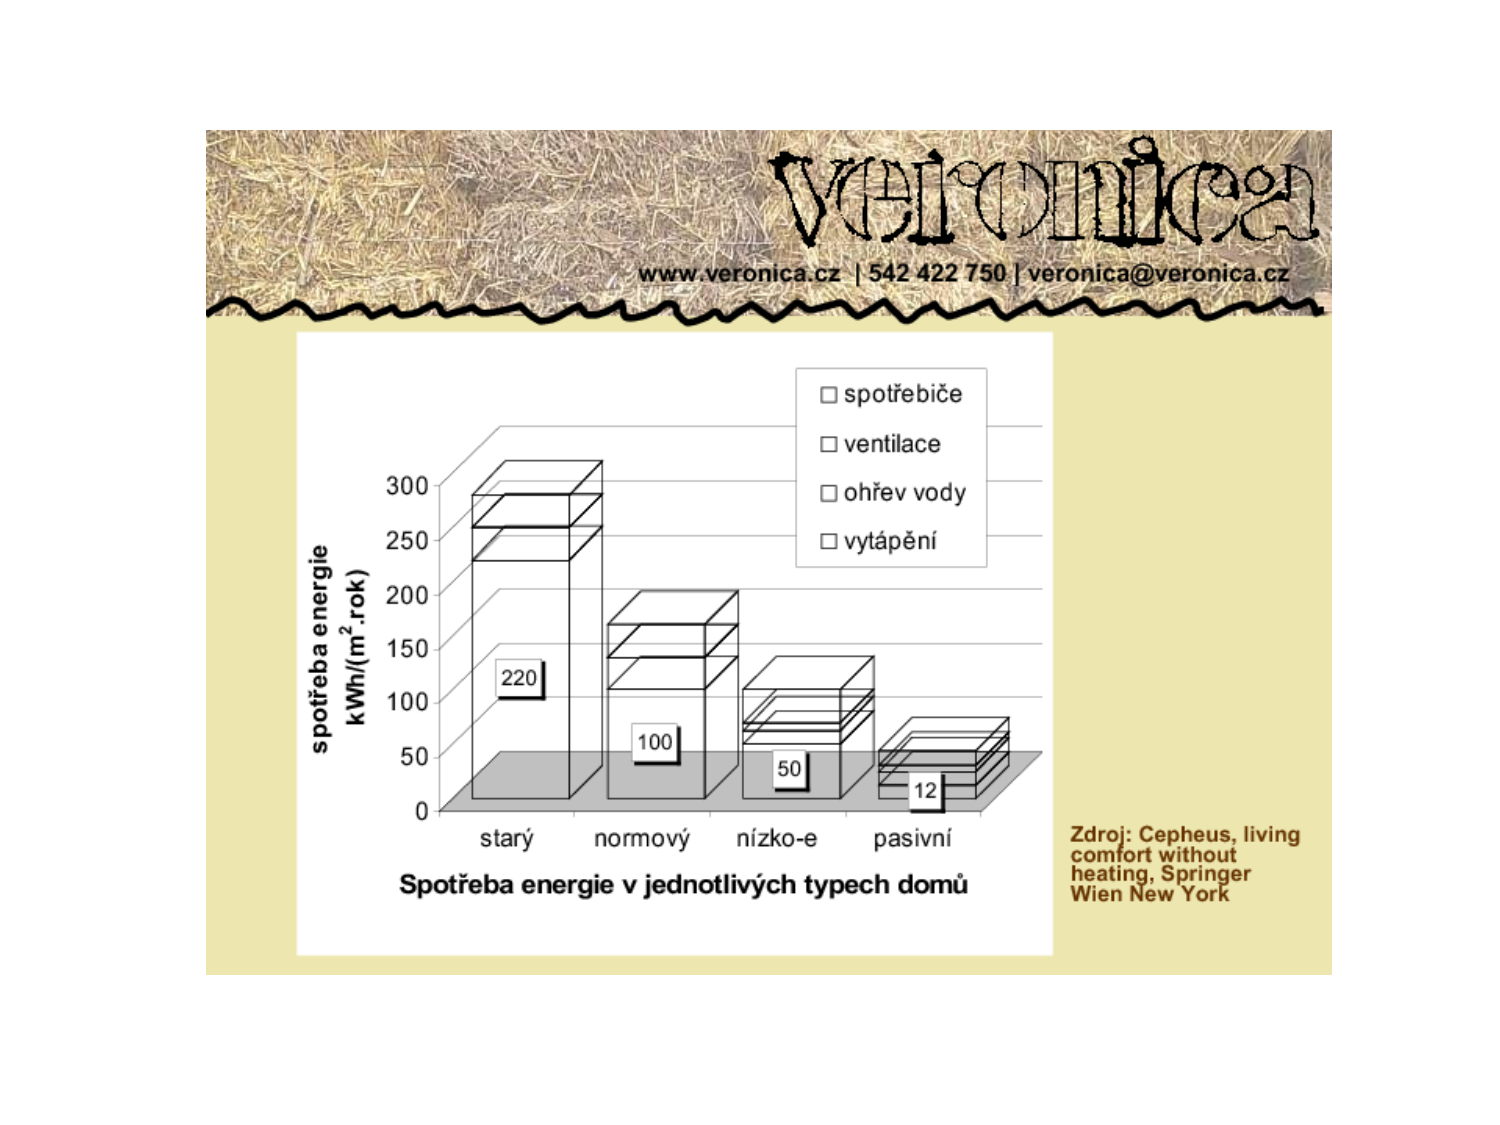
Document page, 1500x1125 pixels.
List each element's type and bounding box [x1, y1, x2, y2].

picture [206, 130, 1332, 975]
